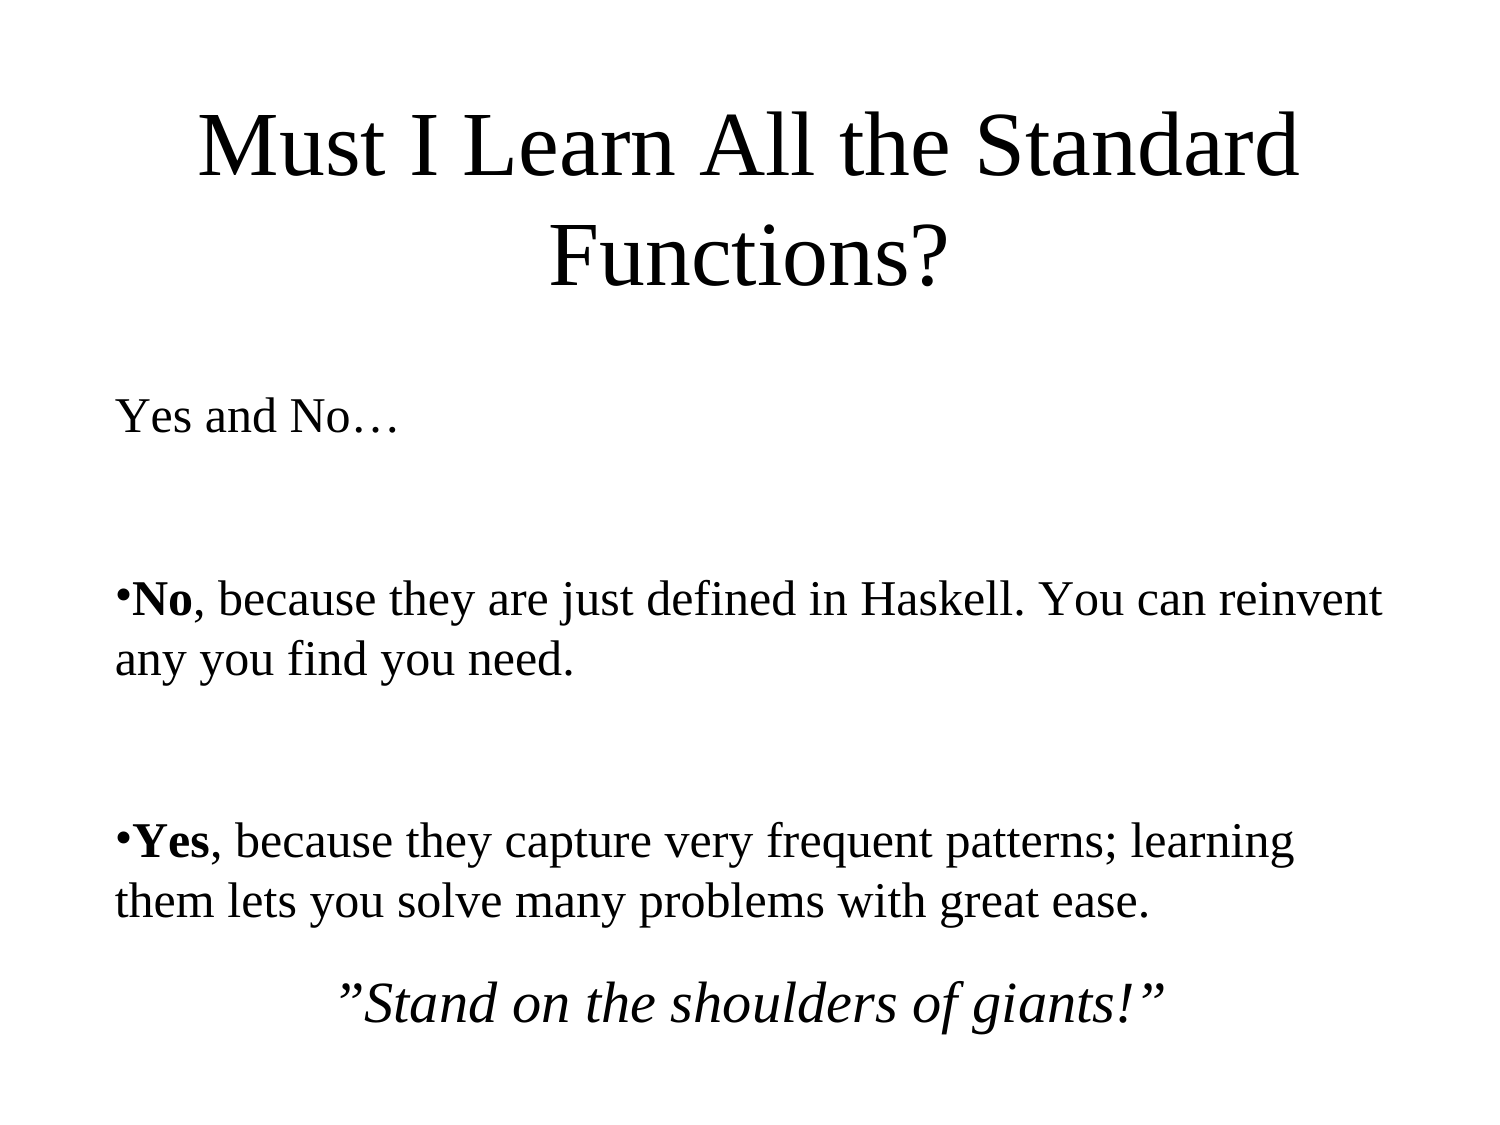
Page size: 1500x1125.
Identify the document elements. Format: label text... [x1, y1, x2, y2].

title Must I Learn All the Standard Functions? [112, 76, 1388, 312]
text_box Yes and No… No, because they are just defined in Haskell. You can reinvent any you find you need. Yes, because they capture very frequent patterns; learning them lets you solve many problems with great ease. ”Stand on the shoulders of giants!” [99, 374, 1401, 1042]
